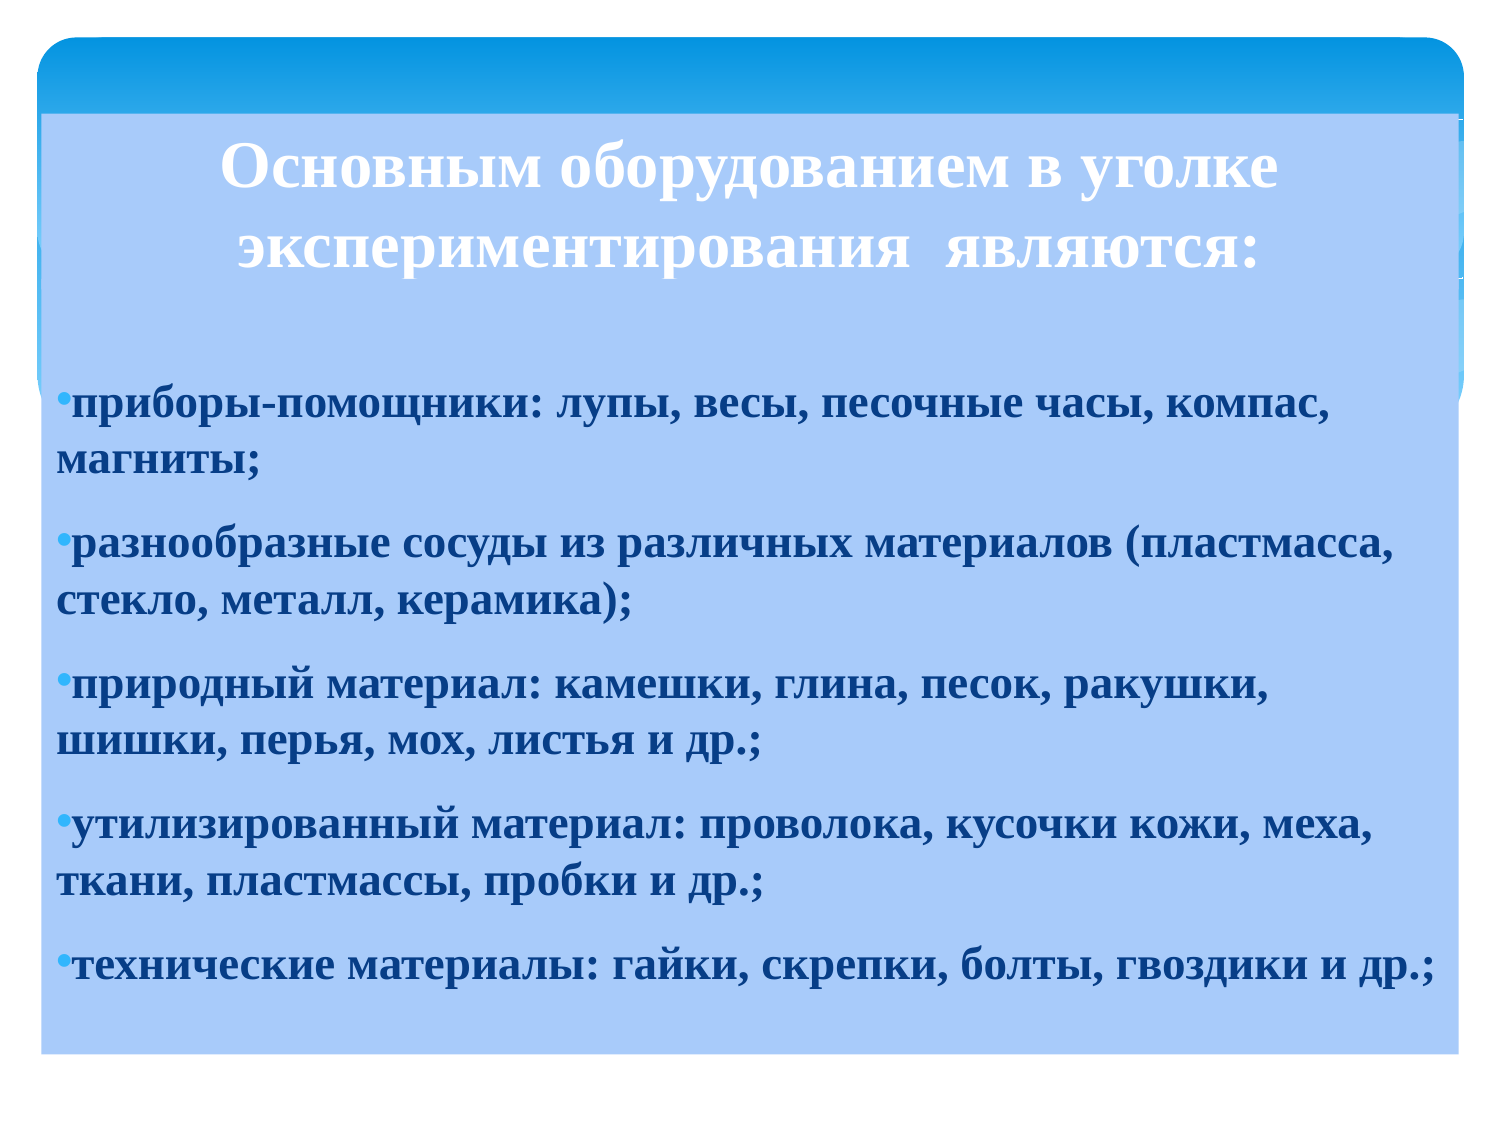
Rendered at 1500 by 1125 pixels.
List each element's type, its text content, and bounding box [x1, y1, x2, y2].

list приборы-помощники: лупы, весы, песочные часы, компас, магниты; разнообразные сосуды из различных материалов (пластмасса, стекло, металл, керамика); природный материал: камешки, глина, песок, ракушки, шишки, перья, мох, листья и др.; утилизированный материал: проволока, кусочки кожи, меха, ткани, пластмассы, пробки и др.; технические материалы: гайки, скрепки, болты, гвоздики и др.; [41, 278, 1459, 1055]
title Основным оборудованием в уголке экспериментирования являются: [41, 113, 1459, 278]
